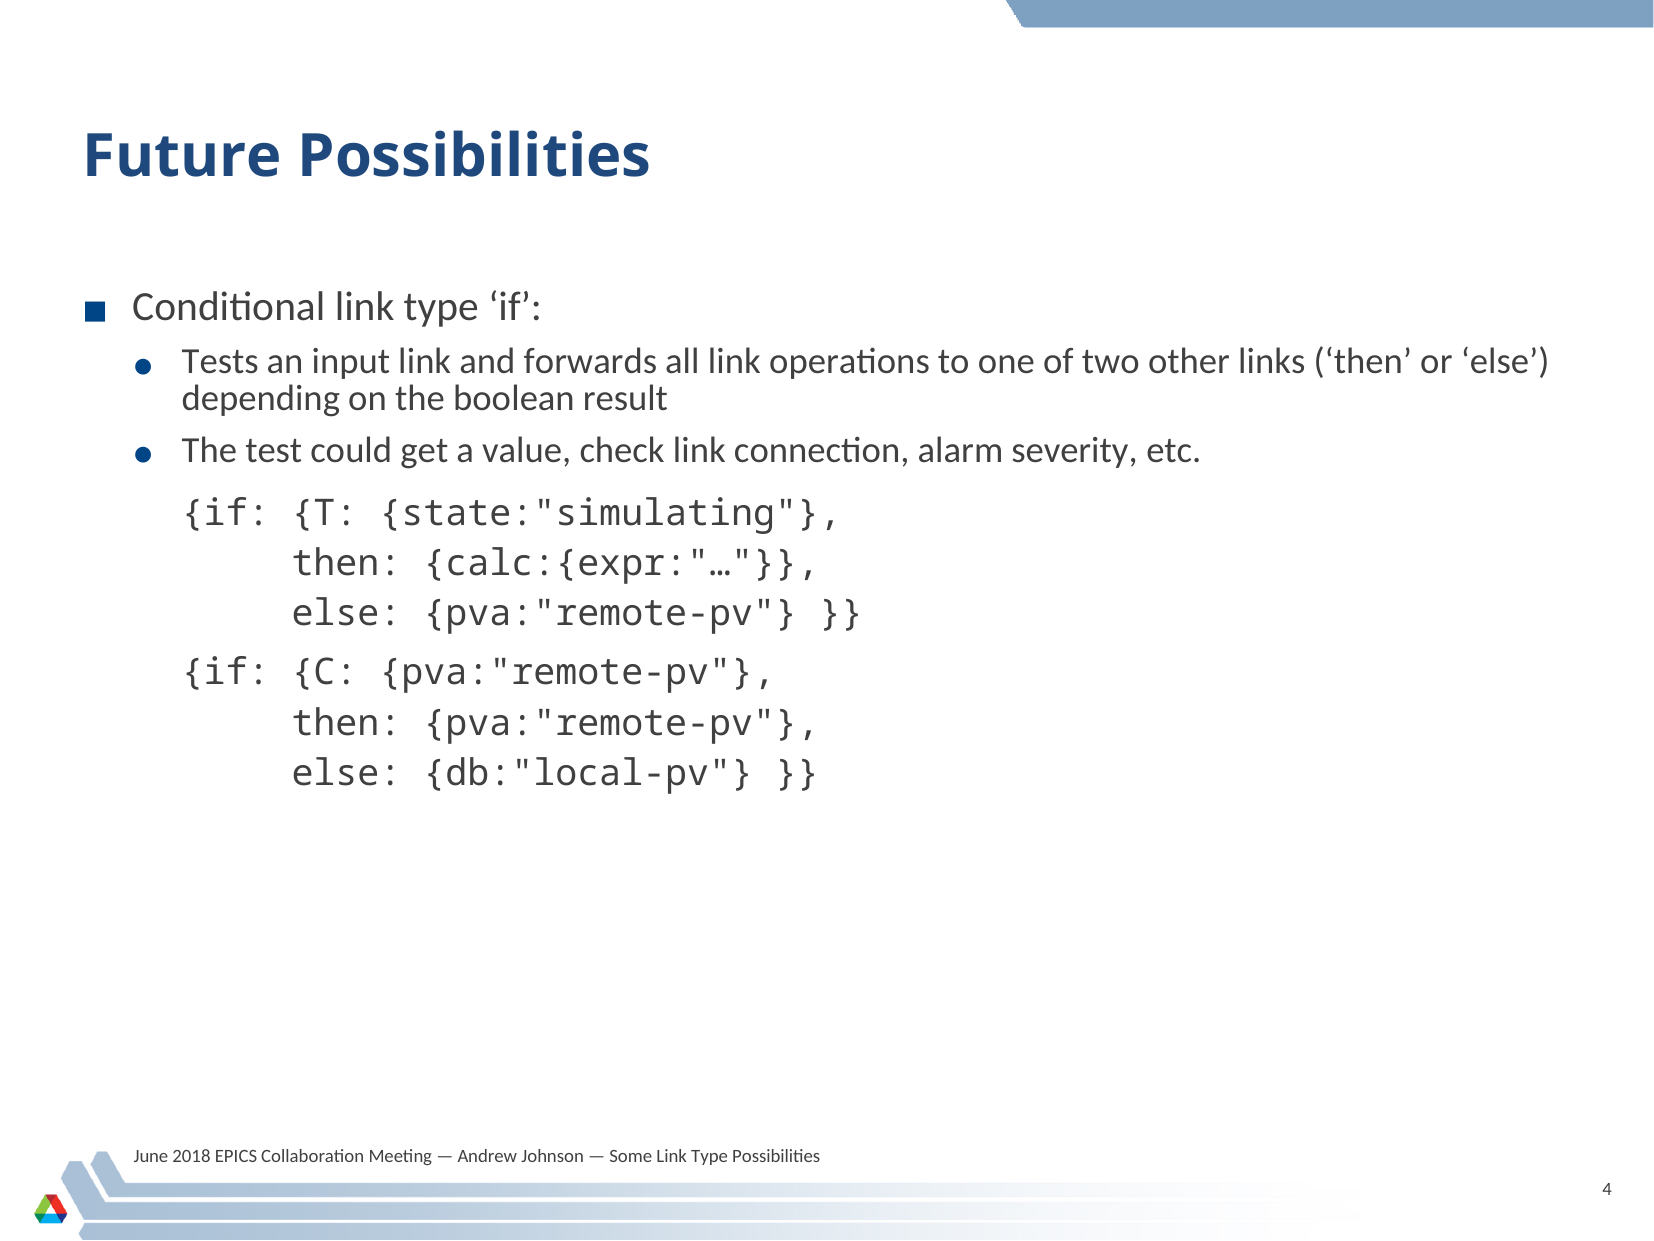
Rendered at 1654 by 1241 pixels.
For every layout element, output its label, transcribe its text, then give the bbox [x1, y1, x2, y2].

picture [0, 1143, 1654, 1240]
list Conditional link type ‘if’: Tests an input link and forwards all link operations to one of two other links (‘then’ or ‘else’) depending on the boolean result The test could get a value, check link connection, alarm severity, etc. {if: {T: {state:"simulating"}, then: {calc:{expr:"…"}}, else: {pva:"remote-pv"} }} {if: {C: {pva:"remote-pv"}, then: {pva:"remote-pv"}, else: {db:"local-pv"} }} [82, 289, 1571, 1108]
picture [0, 0, 1654, 29]
title Future Possibilities [82, 49, 1571, 257]
